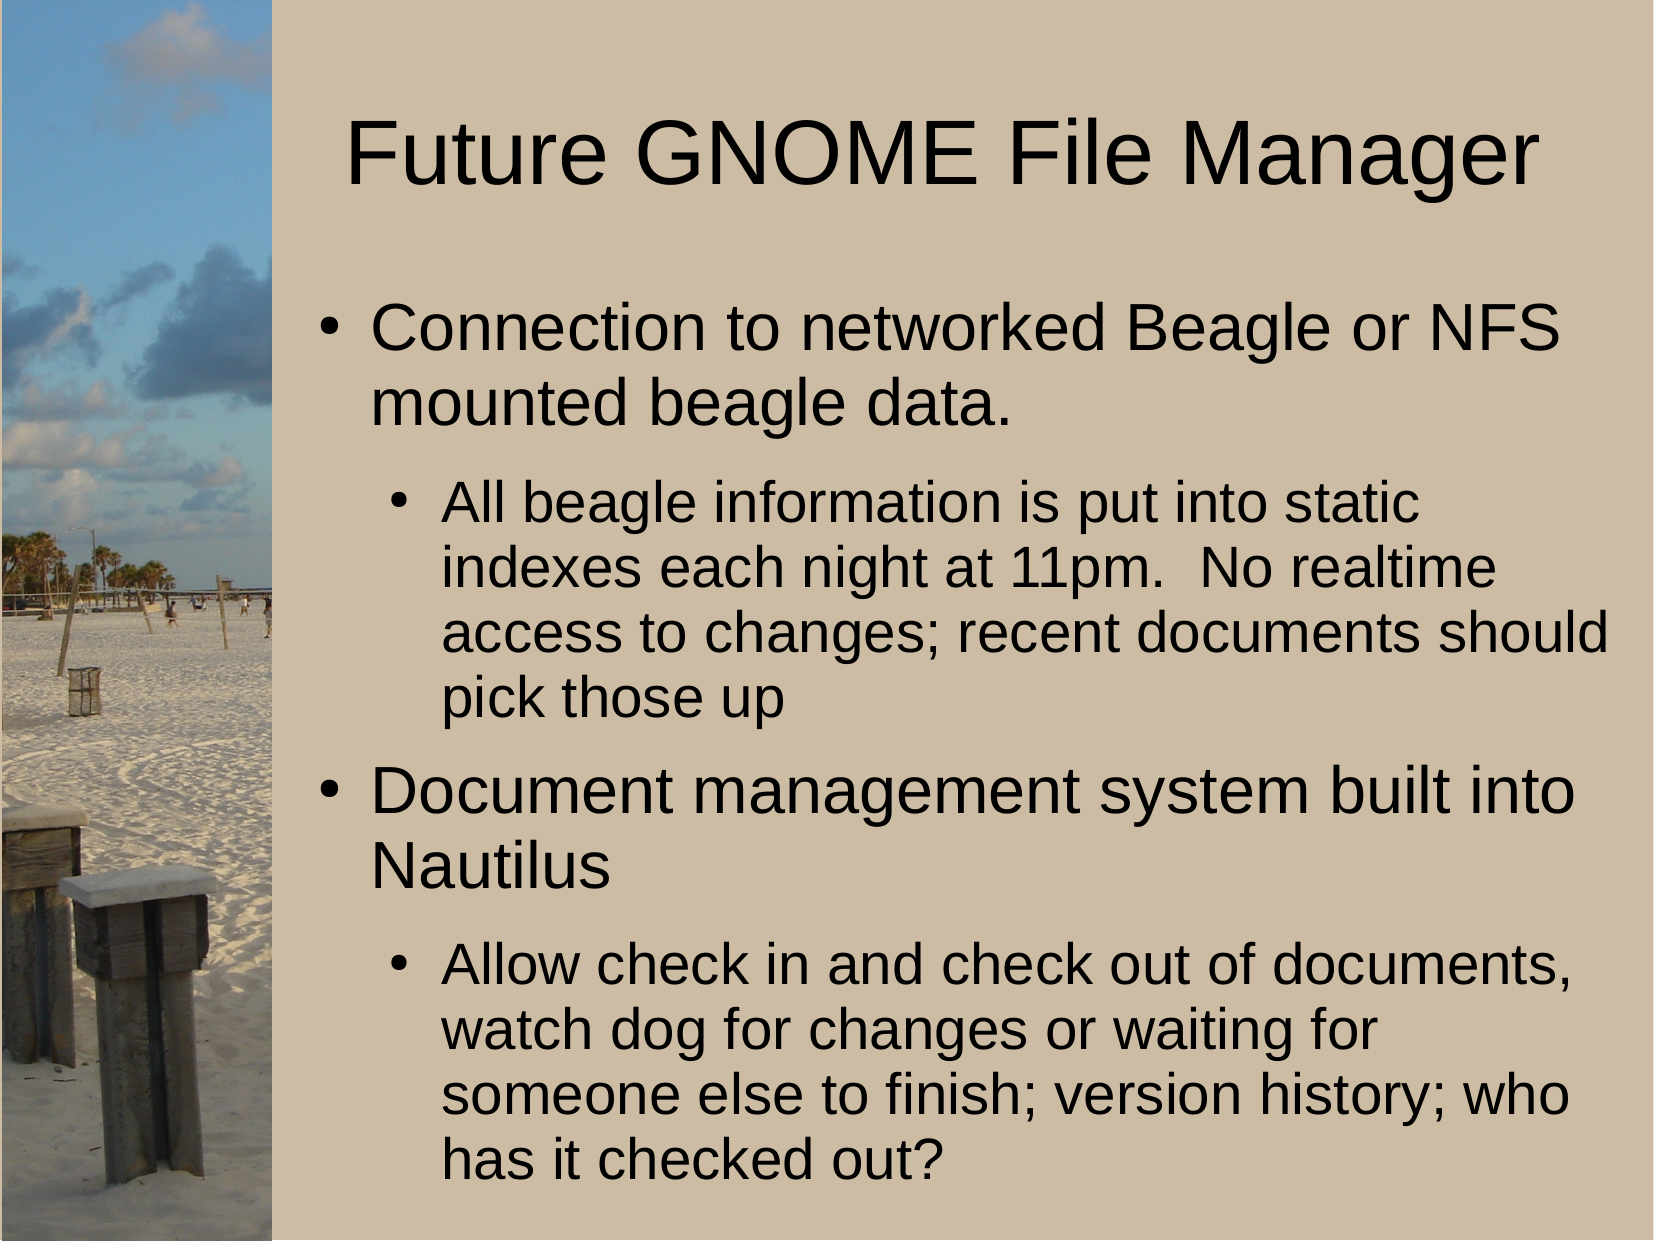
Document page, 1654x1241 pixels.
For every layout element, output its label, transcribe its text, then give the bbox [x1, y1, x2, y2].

title Future GNOME File Manager [300, 49, 1613, 257]
picture [2, 0, 272, 1241]
list Connection to networked Beagle or NFS mounted beagle data. All beagle information is put into static indexes each night at 11pm. No realtime access to changes; recent documents should pick those up Document management system built into Nautilus Allow check in and check out of documents, watch dog for changes or waiting for someone else to finish; version history; who has it checked out? [300, 290, 1613, 1192]
